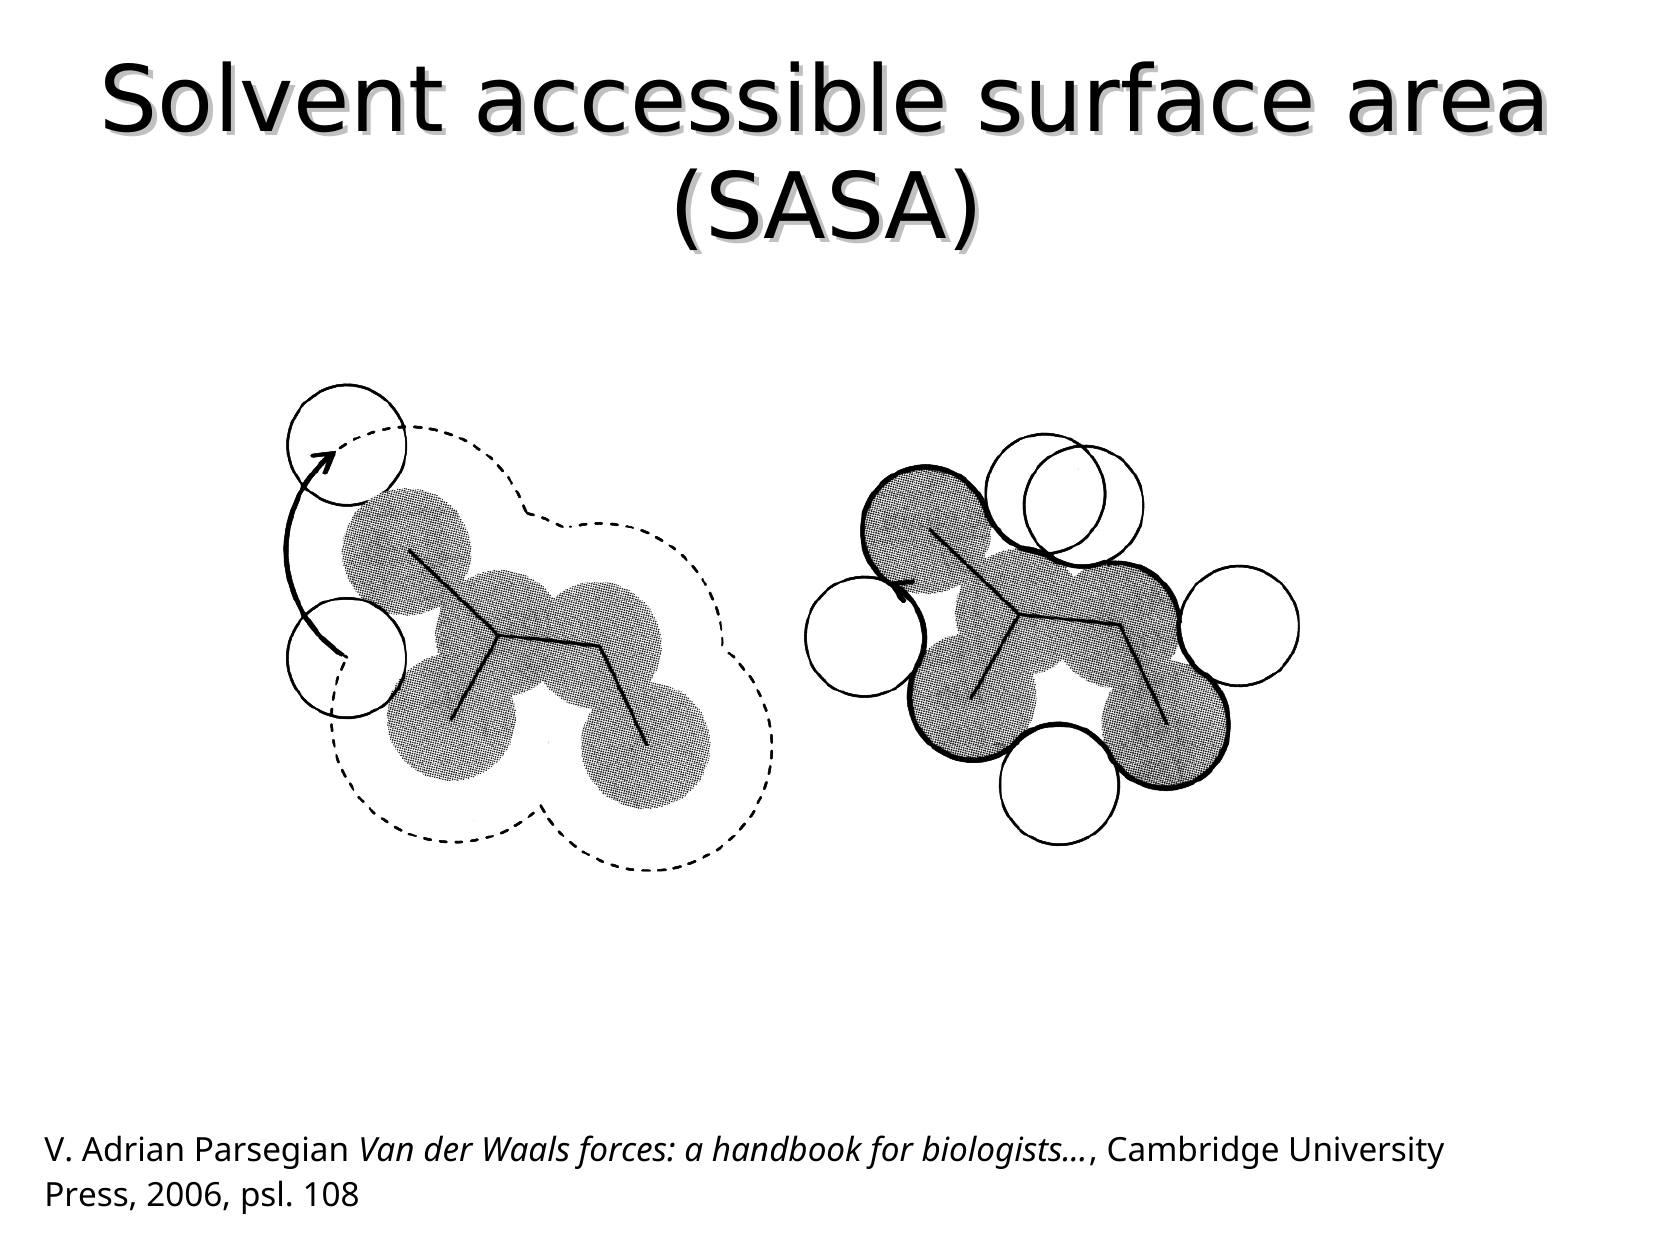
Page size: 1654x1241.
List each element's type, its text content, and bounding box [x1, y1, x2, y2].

text_box V. Adrian Parsegian Van der Waals forces: a handbook for biologists..., Cambridge University Press, 2006, psl. 108 [29, 1118, 1521, 1216]
title Solvent accessible surface area (SASA) [82, 45, 1571, 261]
picture [283, 383, 1300, 872]
